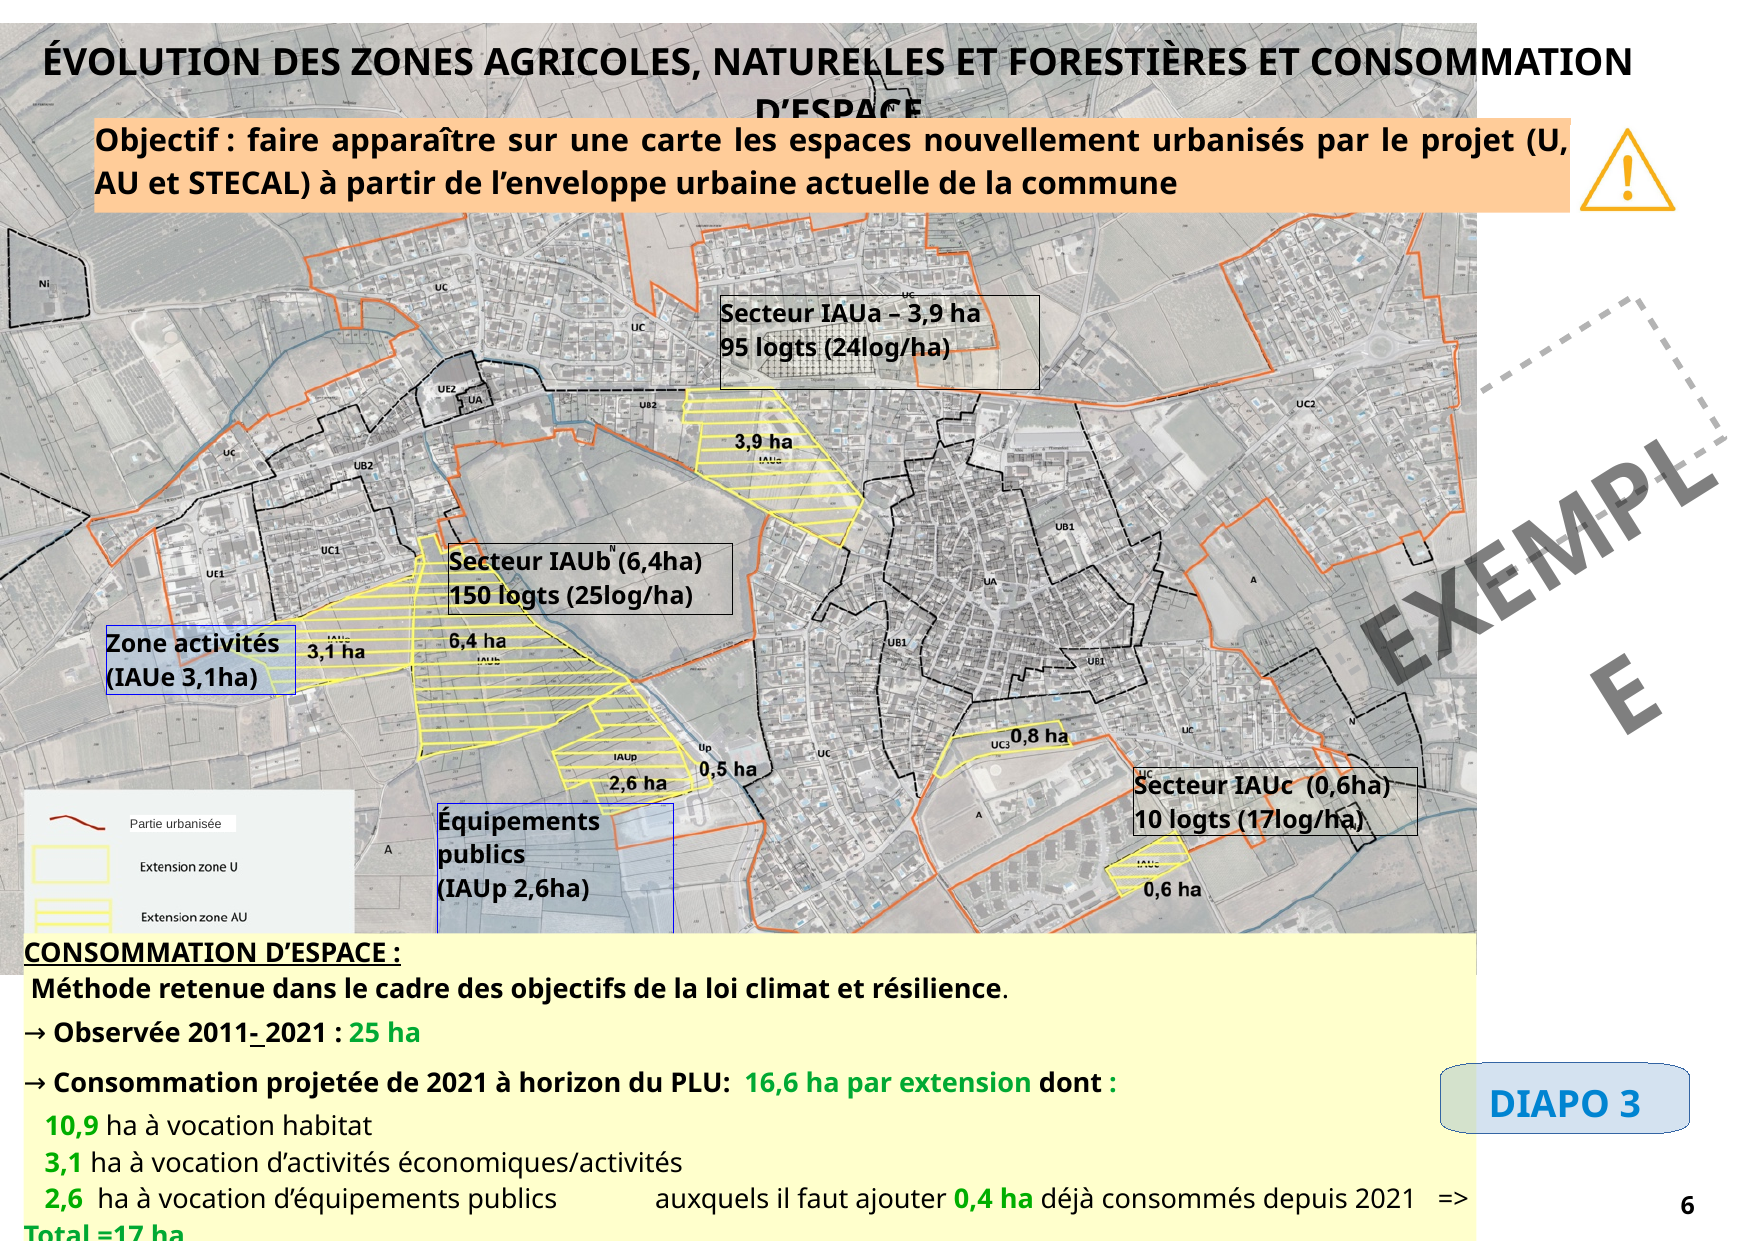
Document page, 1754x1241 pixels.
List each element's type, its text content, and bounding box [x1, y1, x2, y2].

text_box Équipements publics (IAUp 2,6ha) [437, 803, 674, 897]
text_box Partie urbanisée [129, 814, 237, 832]
picture [0, 23, 1477, 35]
text_box Secteur IAUa – 3,9 ha 95 logts (24log/ha) [720, 295, 1040, 390]
text_box CONSOMMATION D’ESPACE : Méthode retenue dans le cadre des objectifs de la loi climat et résilience. → Observée 2011- 2021 : 25 ha → Consommation projetée de 2021 à horizon du PLU: 16,6 ha par extension dont : 10,9 ha à vocation habitat 3,1 ha à vocation d’activités économiques/activités 2,6 ha à vocation d’équipements publics auxquels il faut ajouter 0,4 ha déjà consommés depuis 2021 => Total =17 ha [23, 933, 1477, 1232]
text_box Partie urbanisée [107, 689, 295, 694]
text_box Secteur IAUc (0,6ha) 10 logts (17log/ha) [1133, 767, 1418, 831]
picture [1570, 125, 1687, 213]
text_box DIAPO 3 [1440, 1062, 1690, 1134]
text_box Objectif : faire apparaître sur une carte les espaces nouvellement urbanisés par le projet (U, AU et STECAL) à partir de l’enveloppe urbaine actuelle de la commune [94, 118, 1571, 213]
text_box EXEMPLE [1260, 295, 1725, 674]
text_box 4 [1477, 1181, 1695, 1232]
text_box ÉVOLUTION DES ZONES AGRICOLES, NATURELLES ET FORESTIÈRES ET CONSOMMATION D’ESPACE [0, 35, 1678, 131]
text_box Secteur IAUb (6,4ha) 150 logts (25log/ha) [448, 543, 733, 615]
text_box Zone activités (IAUe 3,1ha) [106, 625, 296, 689]
picture [0, 131, 1477, 975]
